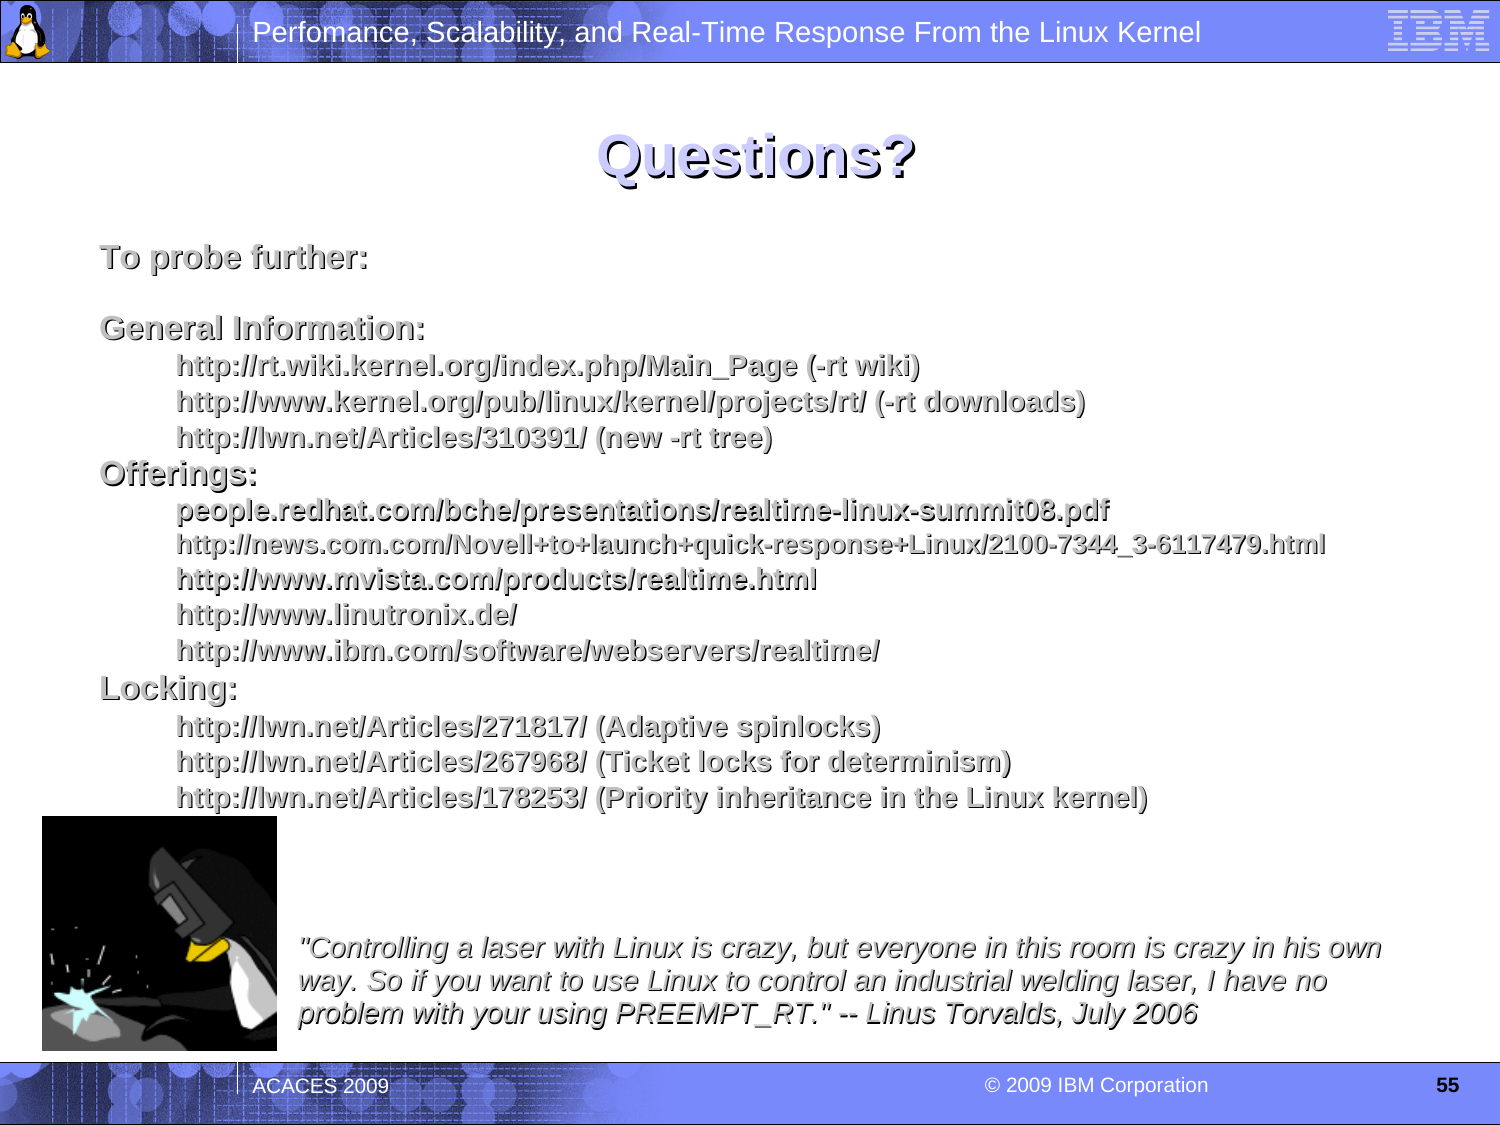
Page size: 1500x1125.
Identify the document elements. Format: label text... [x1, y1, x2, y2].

picture [42, 816, 277, 1051]
text_box "Controlling a laser with Linux is crazy, but everyone in this room is crazy in his own way. So if you want to use Linux to control an industrial welding laser, I have no problem with your using PREEMPT_RT." -- Linus Torvalds, July 2006 [283, 923, 1415, 1071]
list To probe further: General Information: http://rt.wiki.kernel.org/index.php/Main_Page (-rt wiki) http://www.kernel.org/pub/linux/kernel/projects/rt/ (-rt downloads) http://lwn.net/Articles/310391/ (new -rt tree) Offerings: people.redhat.com/bche/presentations/realtime-linux-summit08.pdf http://news.com.com/Novell+to+launch+quick-response+Linux/2100-7344_3-6117479.html http://www.mvista.com/products/realtime.html http://www.linutronix.de/ http://www.ibm.com/software/webservers/realtime/ Locking: http://lwn.net/Articles/271817/ (Adaptive spinlocks) http://lwn.net/Articles/267968/ (Ticket locks for determinism) http://lwn.net/Articles/178253/ (Priority inheritance in the Linux kernel) [99, 238, 1389, 814]
picture [1, 1, 1500, 62]
title Questions? [79, 116, 1433, 199]
picture [0, 1063, 1500, 1124]
